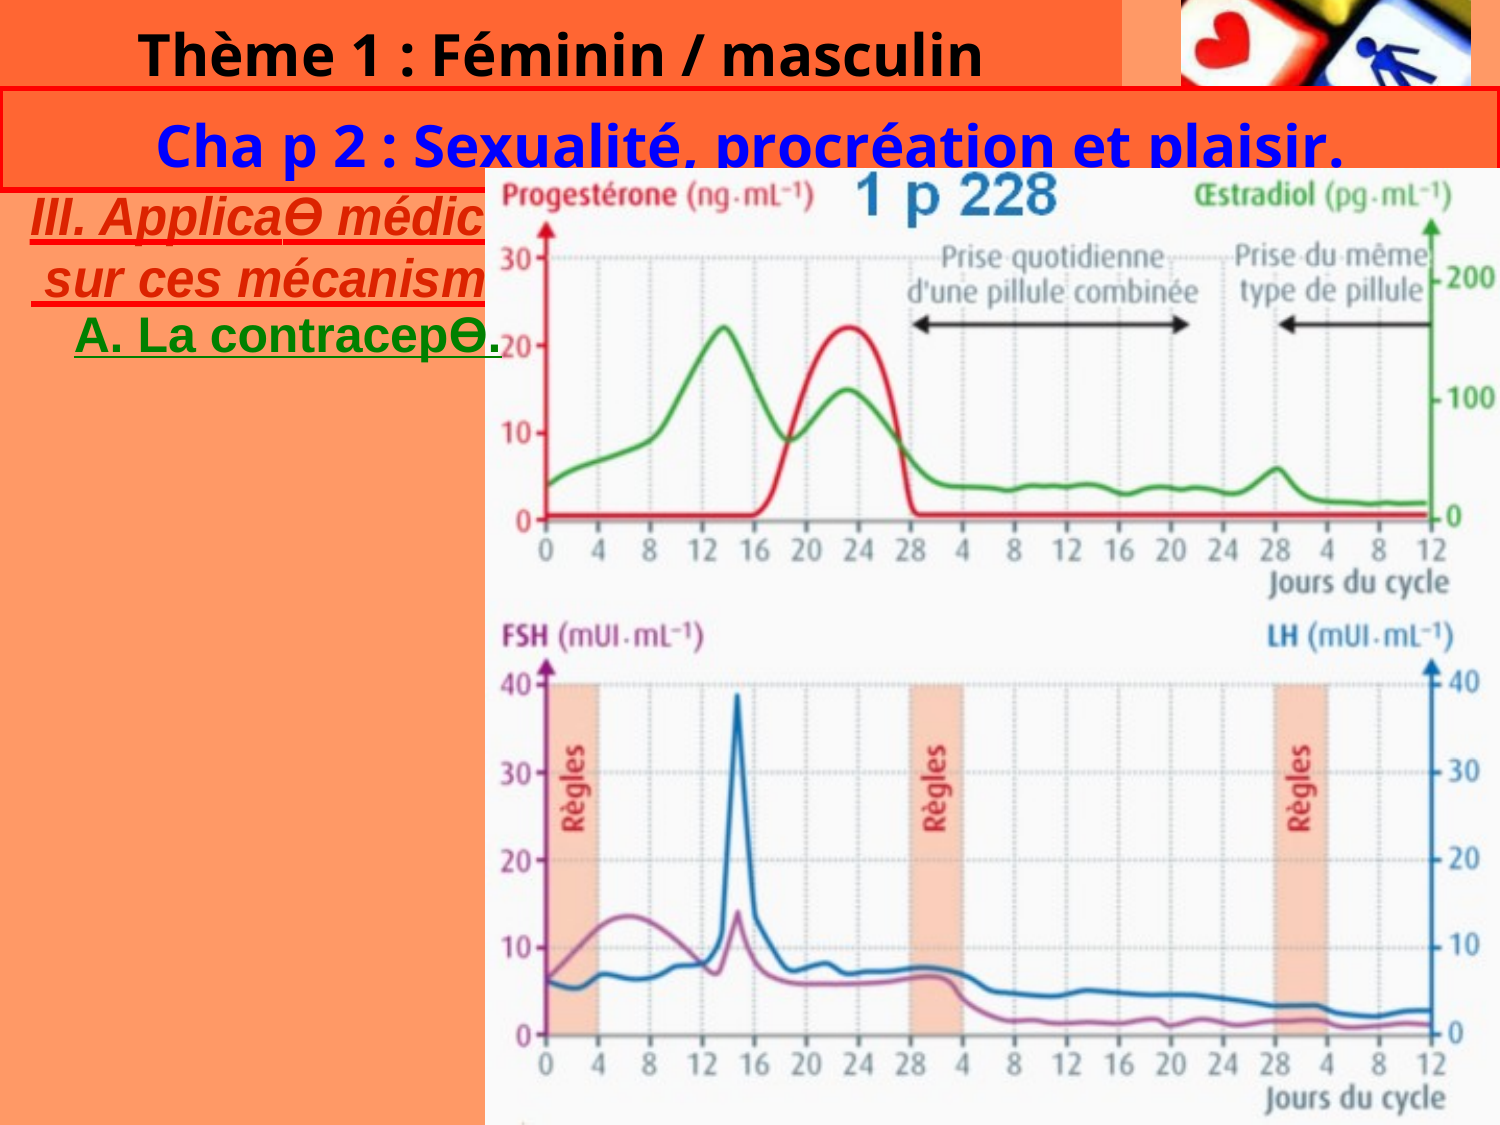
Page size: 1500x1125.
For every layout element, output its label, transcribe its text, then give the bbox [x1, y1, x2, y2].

text_box Thème 1 : Féminin / masculin [0, 0, 1122, 88]
picture [485, 168, 1500, 1125]
text_box Cha p 2 : Sexualité, procréation et plaisir. [0, 88, 1500, 191]
picture [1181, 0, 1471, 88]
text_box A. La contracepƟ. [59, 295, 532, 371]
chart [29, 185, 485, 343]
